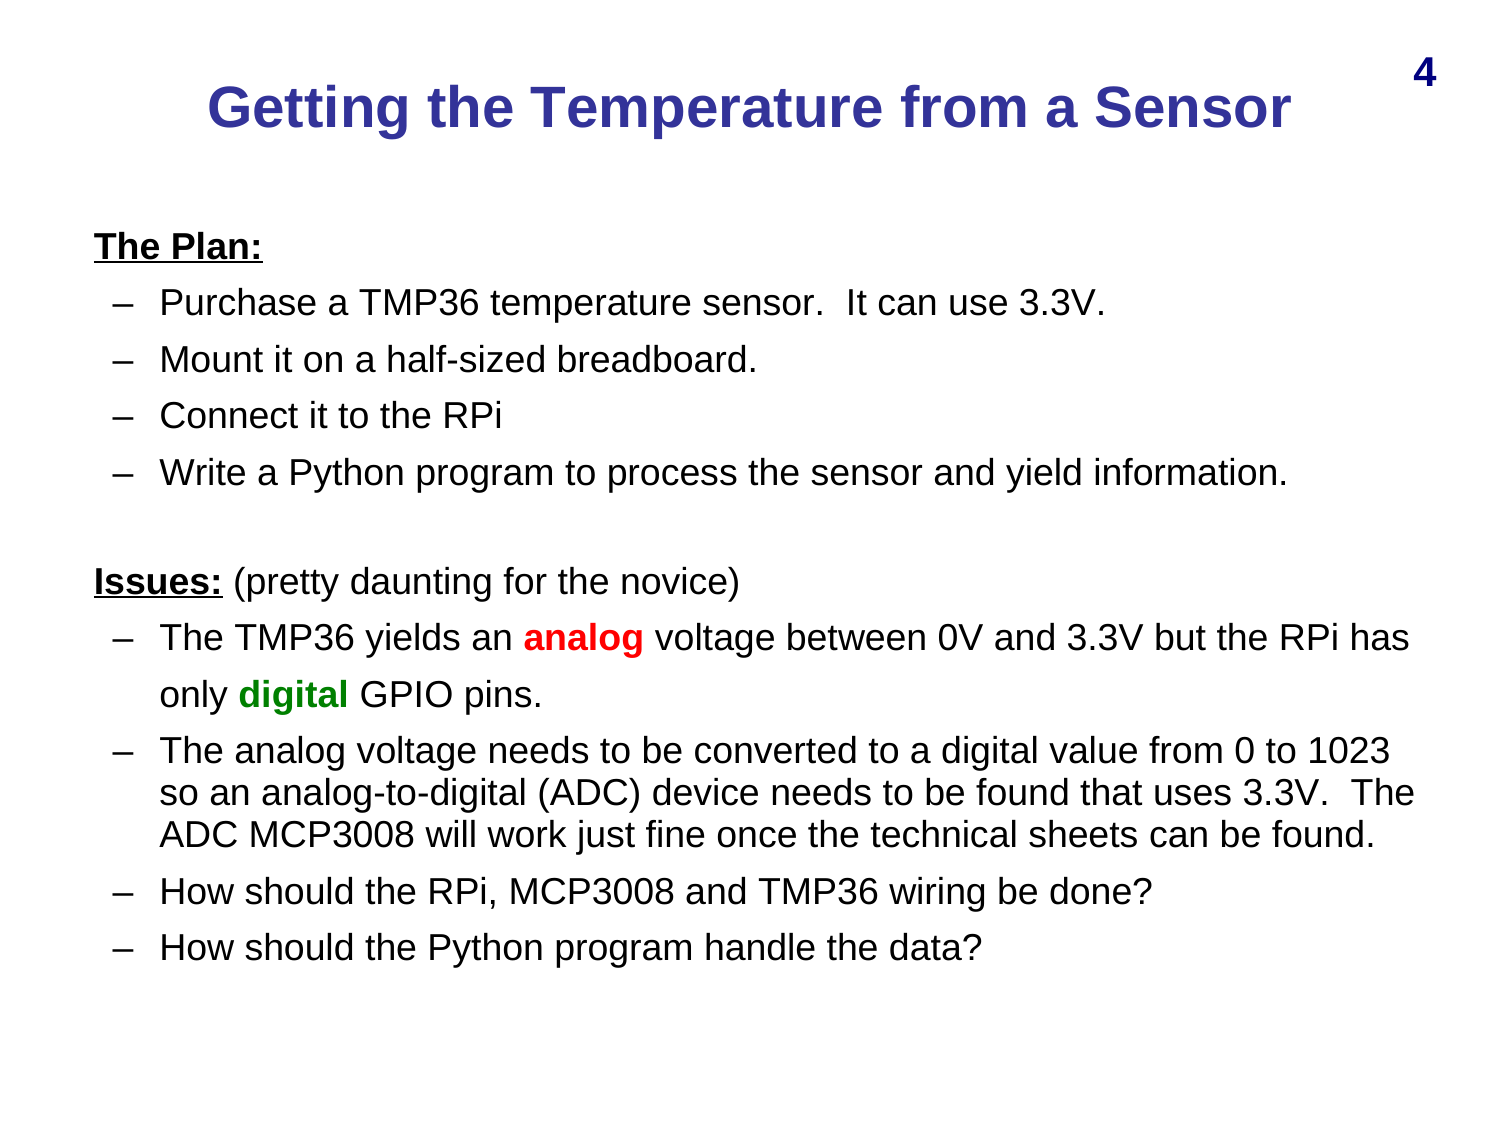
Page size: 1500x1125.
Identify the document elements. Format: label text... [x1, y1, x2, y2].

title Getting the Temperature from a Sensor [75, 75, 1426, 141]
list The Plan: Purchase a TMP36 temperature sensor. It can use 3.3V. Mount it on a half-sized breadboard. Connect it to the RPi Write a Python program to process the sensor and yield information. Issues: (pretty daunting for the novice) The TMP36 yields an analog voltage between 0V and 3.3V but the RPi has only digital GPIO pins. The analog voltage needs to be converted to a digital value from 0 to 1023 so an analog-to-digital (ADC) device needs to be found that uses 3.3V. The ADC MCP3008 will work just fine once the technical sheets can be found. How should the RPi, MCP3008 and TMP36 wiring be done? How should the Python program handle the data? [37, 225, 1426, 969]
text_box 4 [1387, 37, 1463, 103]
